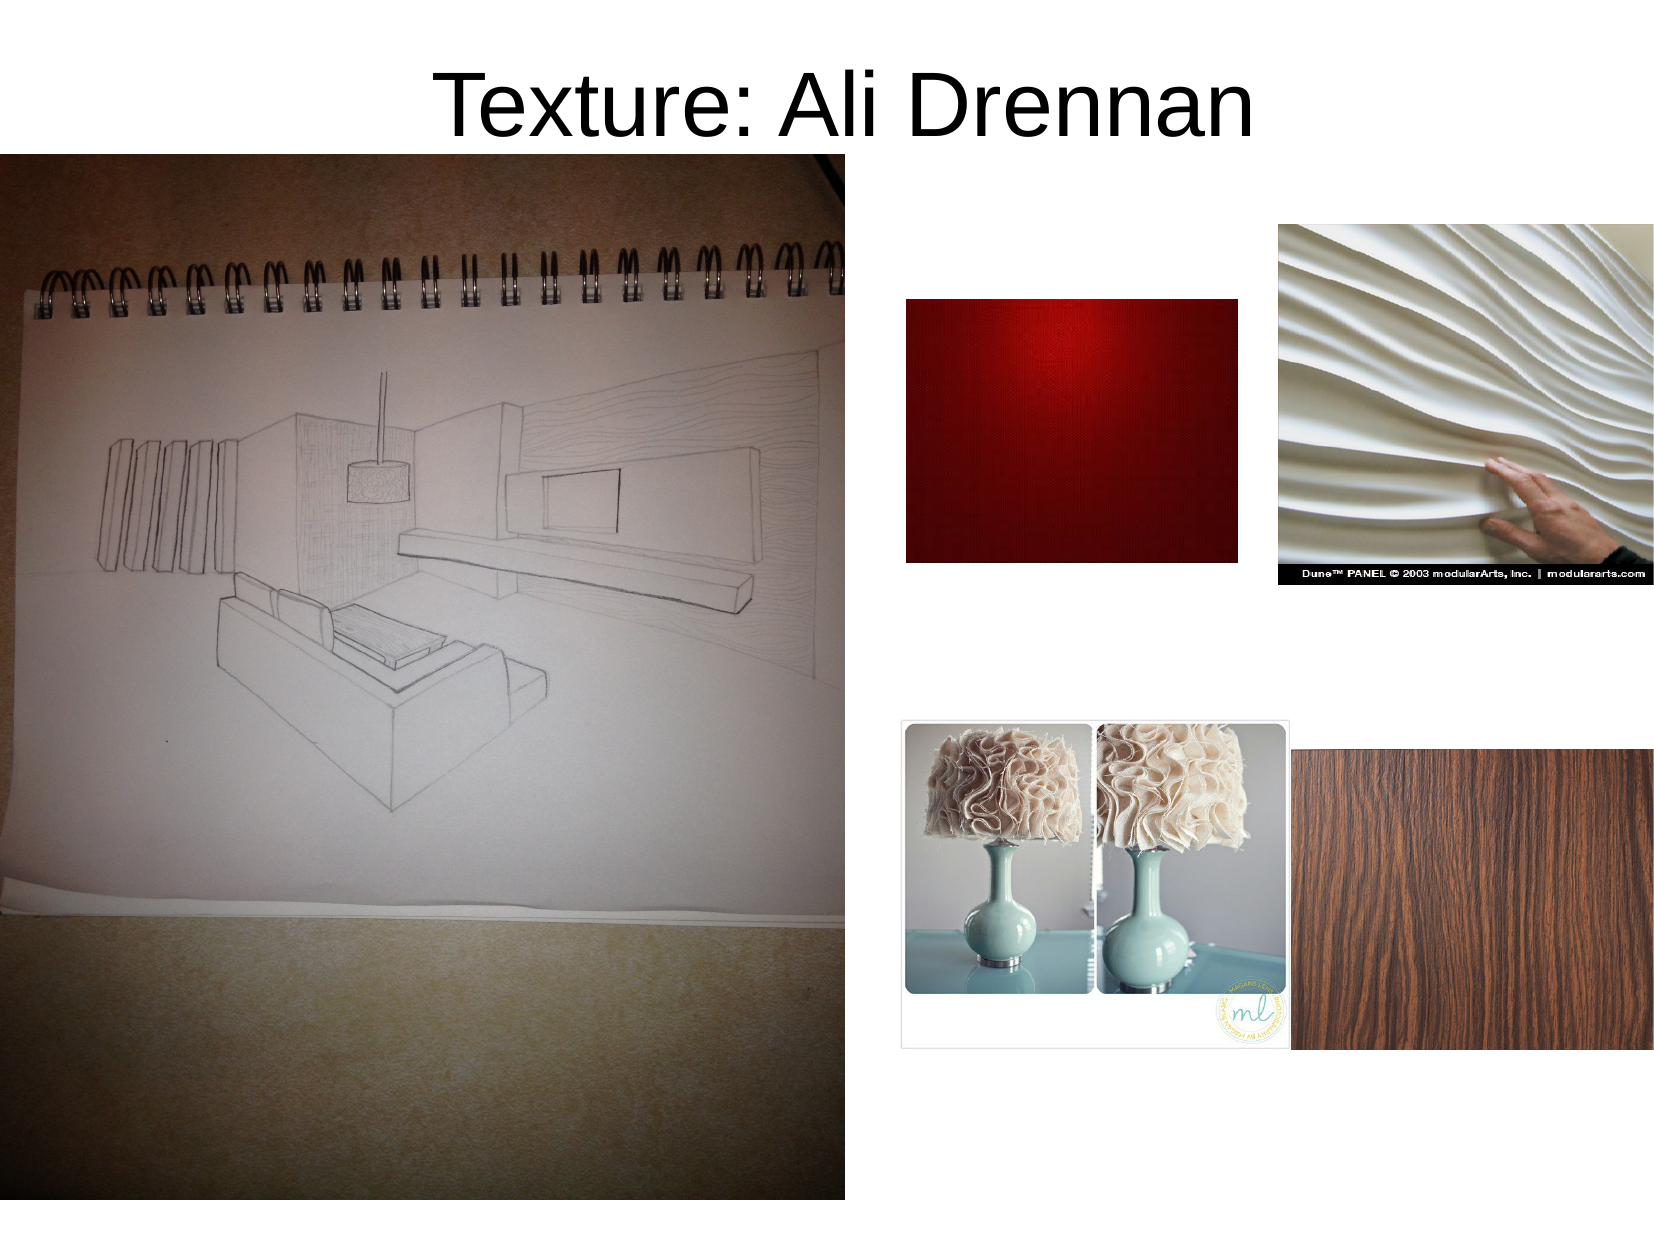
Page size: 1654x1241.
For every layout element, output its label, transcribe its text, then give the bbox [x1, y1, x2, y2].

picture [1278, 225, 1654, 585]
picture [0, 154, 845, 1201]
picture [906, 300, 1238, 563]
title Texture: Ali Drennan [100, 44, 1589, 156]
picture [900, 719, 1654, 1051]
